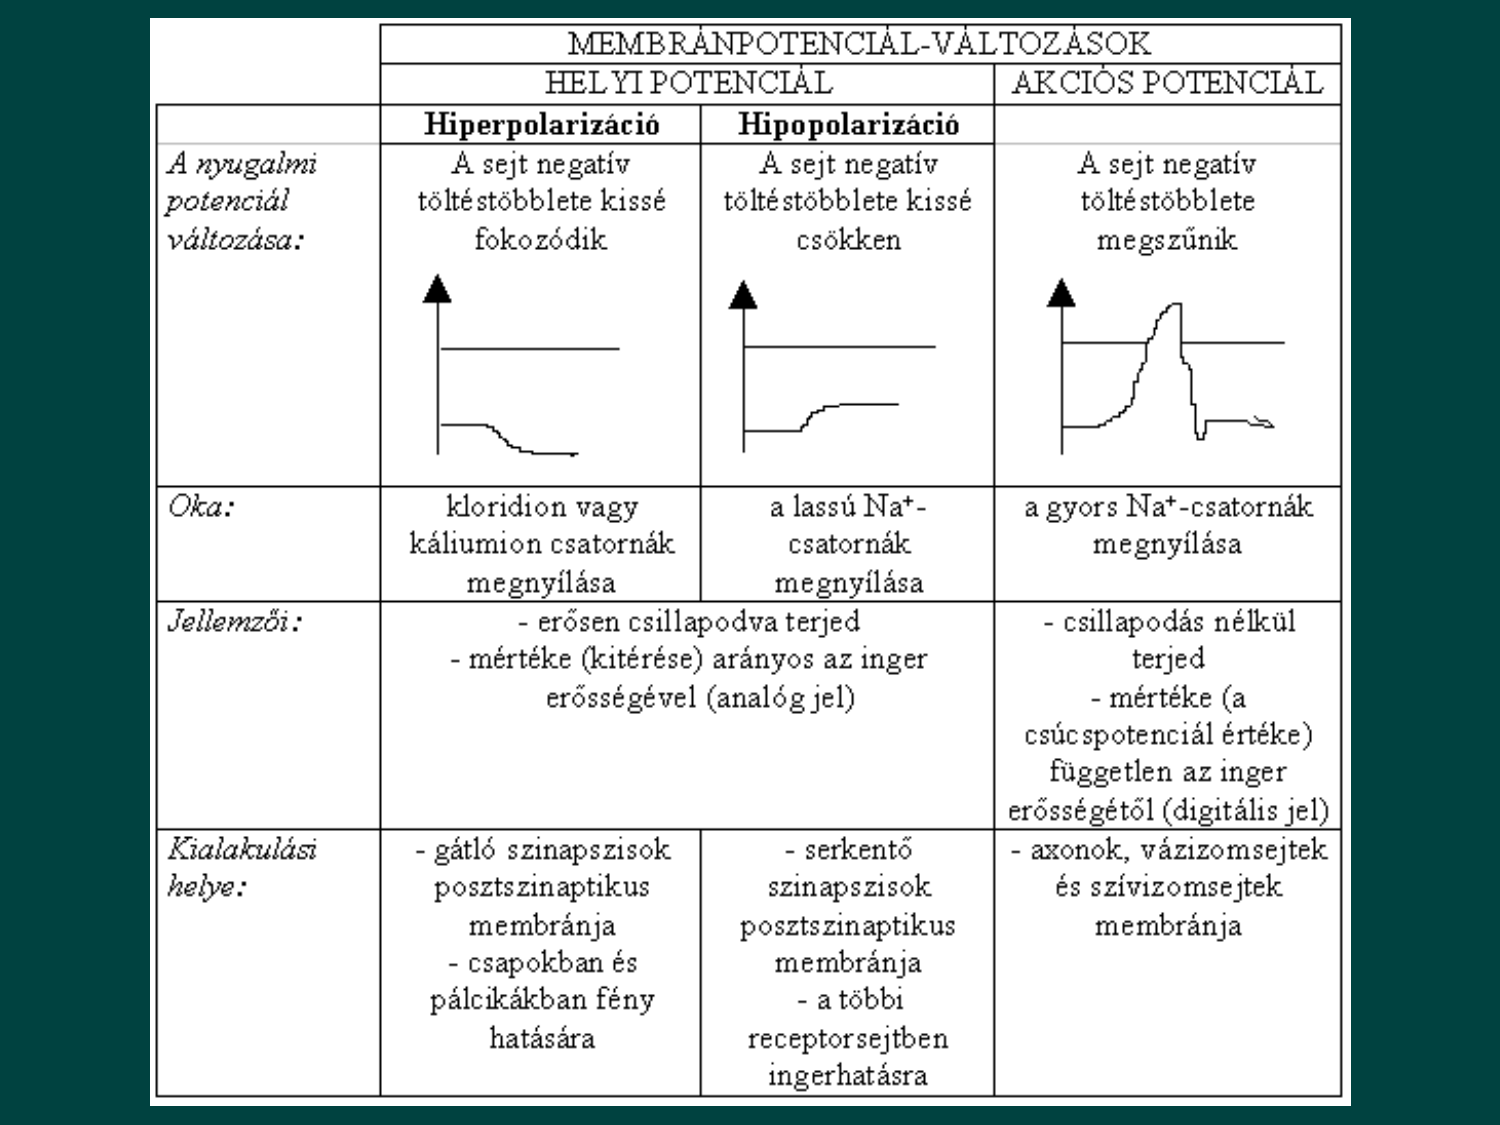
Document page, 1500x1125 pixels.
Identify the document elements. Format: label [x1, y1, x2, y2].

picture [150, 18, 1351, 1106]
